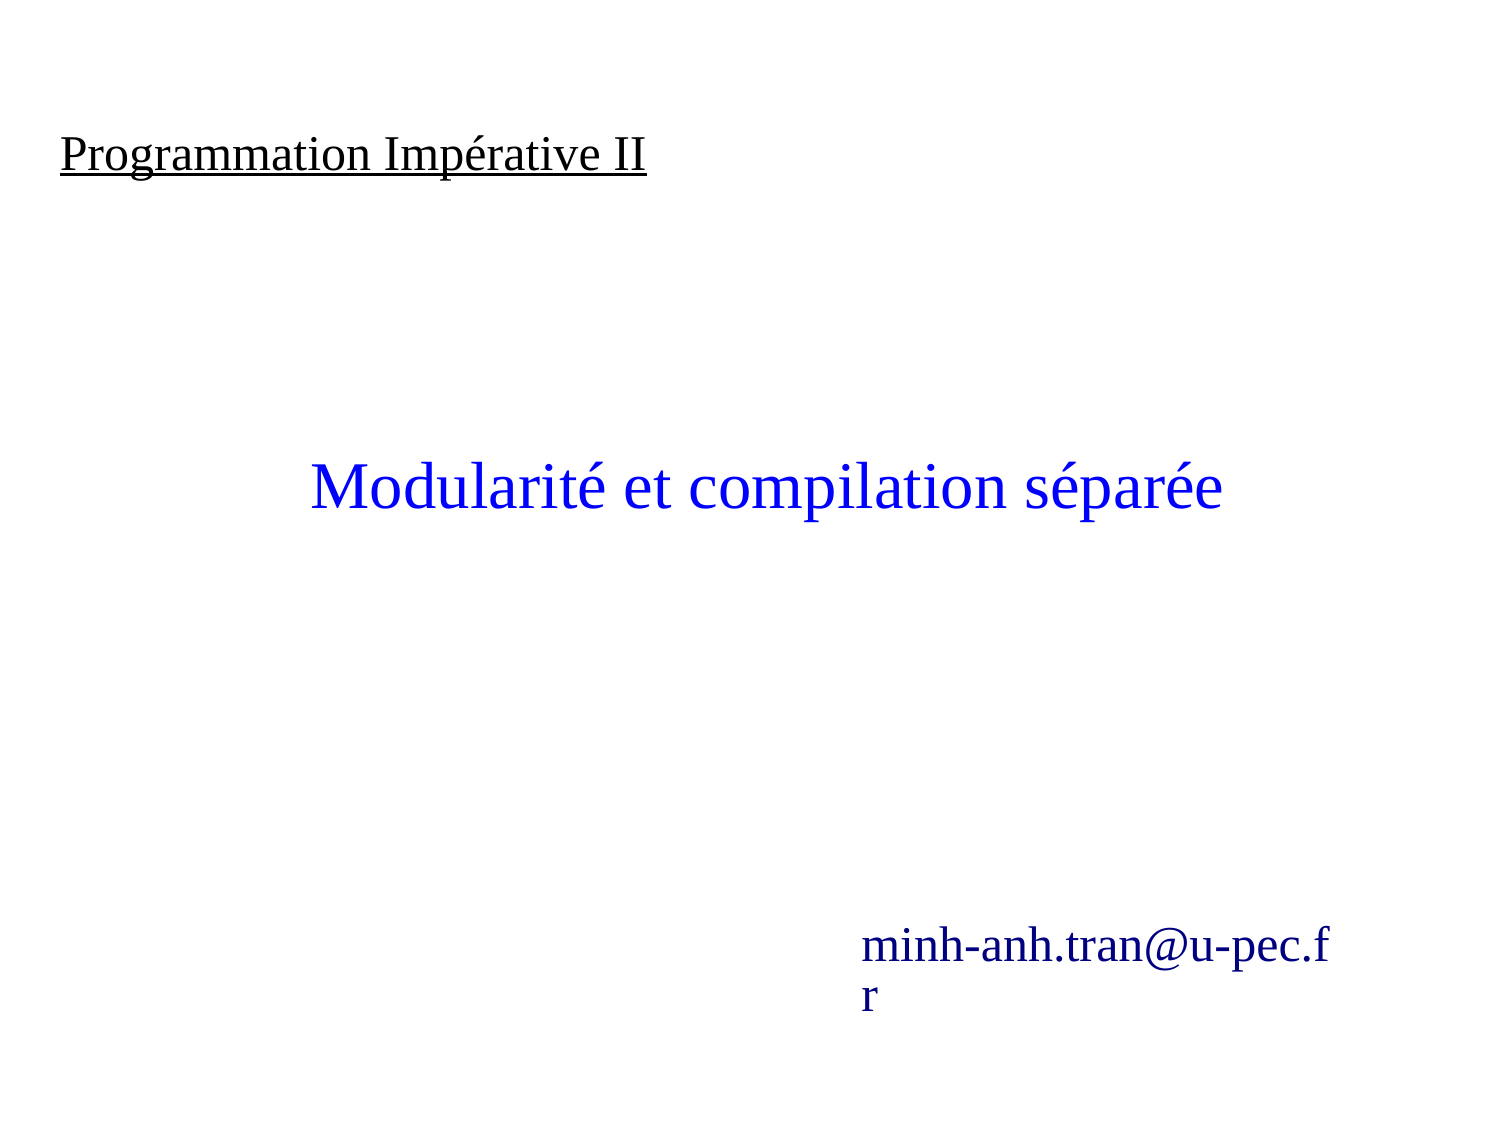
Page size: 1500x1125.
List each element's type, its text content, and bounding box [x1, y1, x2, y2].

text_box Programmation Impérative II [45, 112, 721, 188]
text_box Modularité et compilation séparée [262, 434, 1276, 529]
text_box minh-anh.tran@u-pec.fr [846, 904, 1358, 980]
